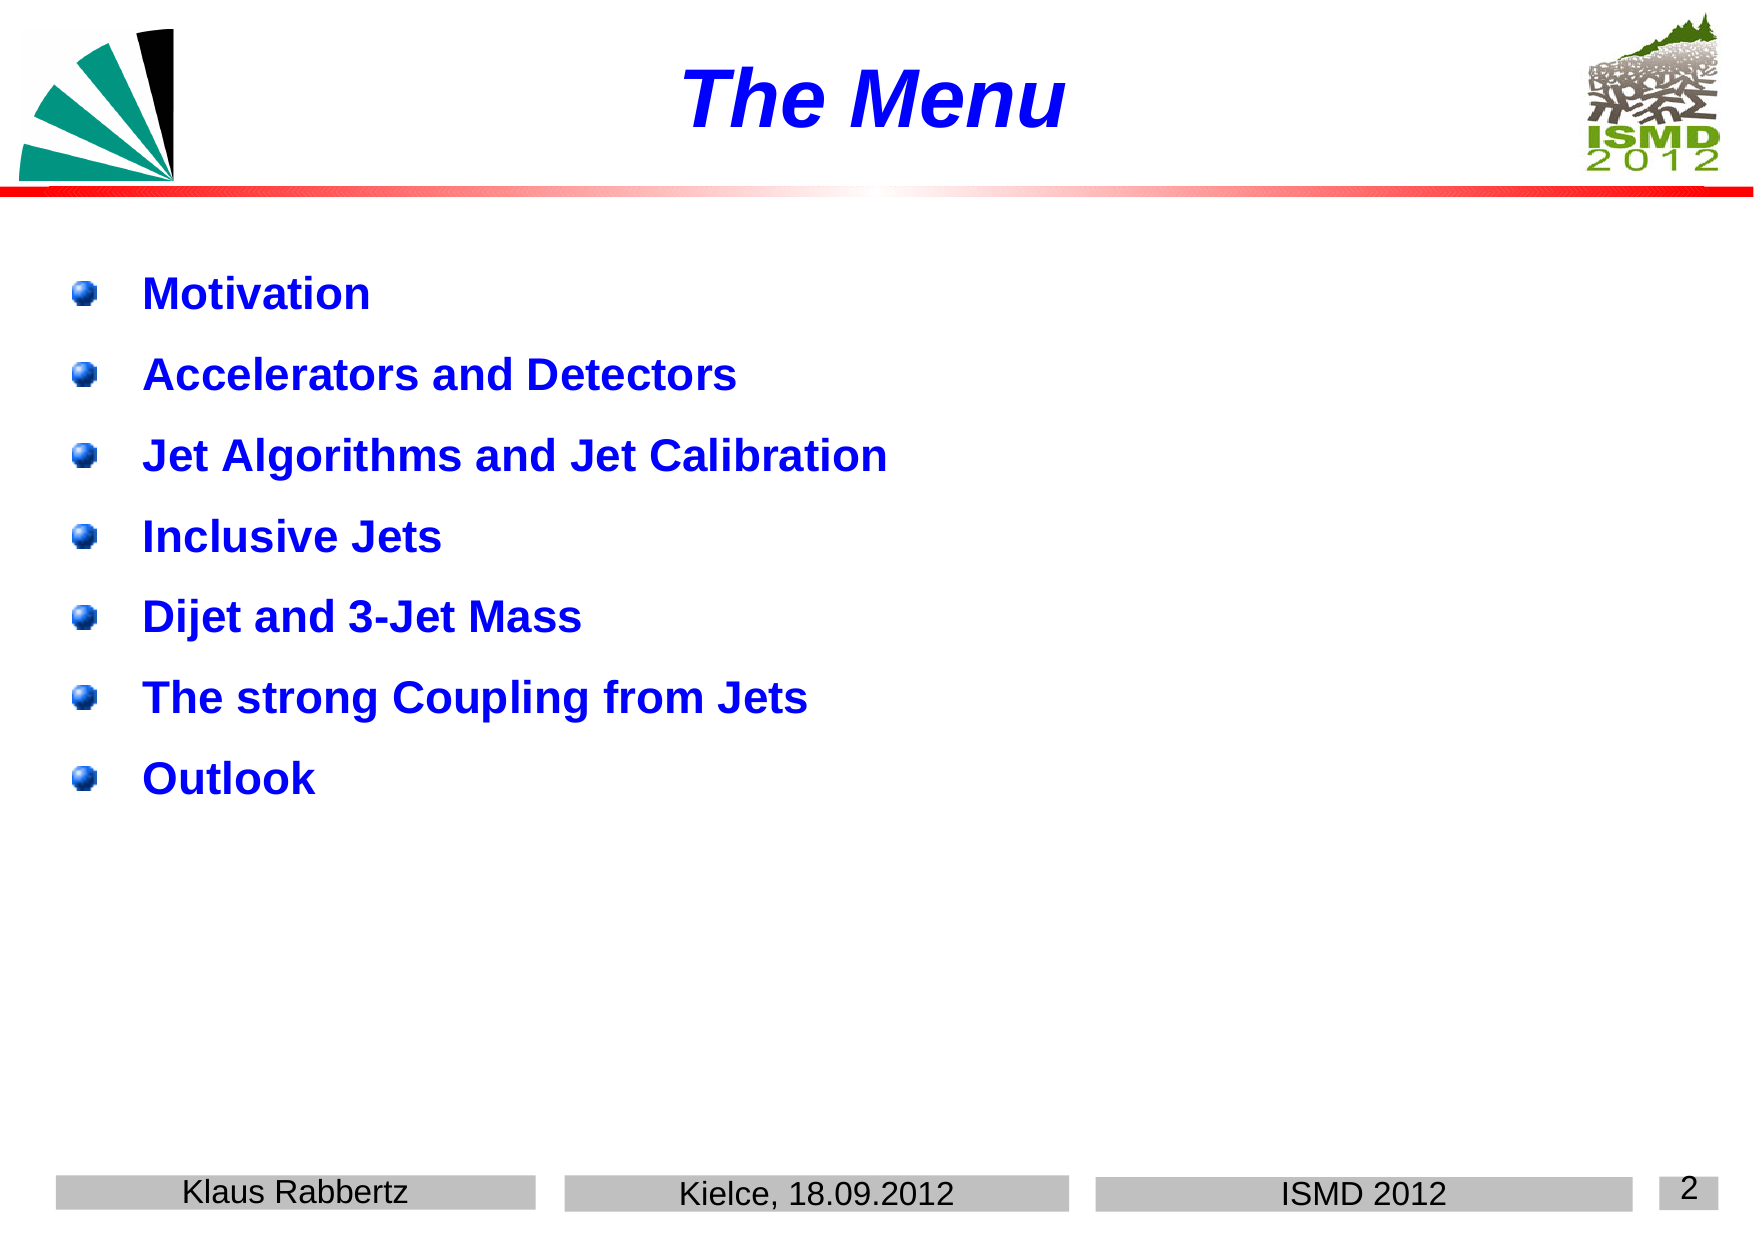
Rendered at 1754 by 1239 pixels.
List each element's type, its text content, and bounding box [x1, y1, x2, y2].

picture [1579, 5, 1727, 177]
picture [19, 29, 174, 183]
list Motivation Accelerators and Detectors Jet Algorithms and Jet Calibration Inclusive Jets Dijet and 3-Jet Mass The strong Coupling from Jets Outlook [60, 268, 1694, 1080]
title The Menu [220, 16, 1525, 182]
